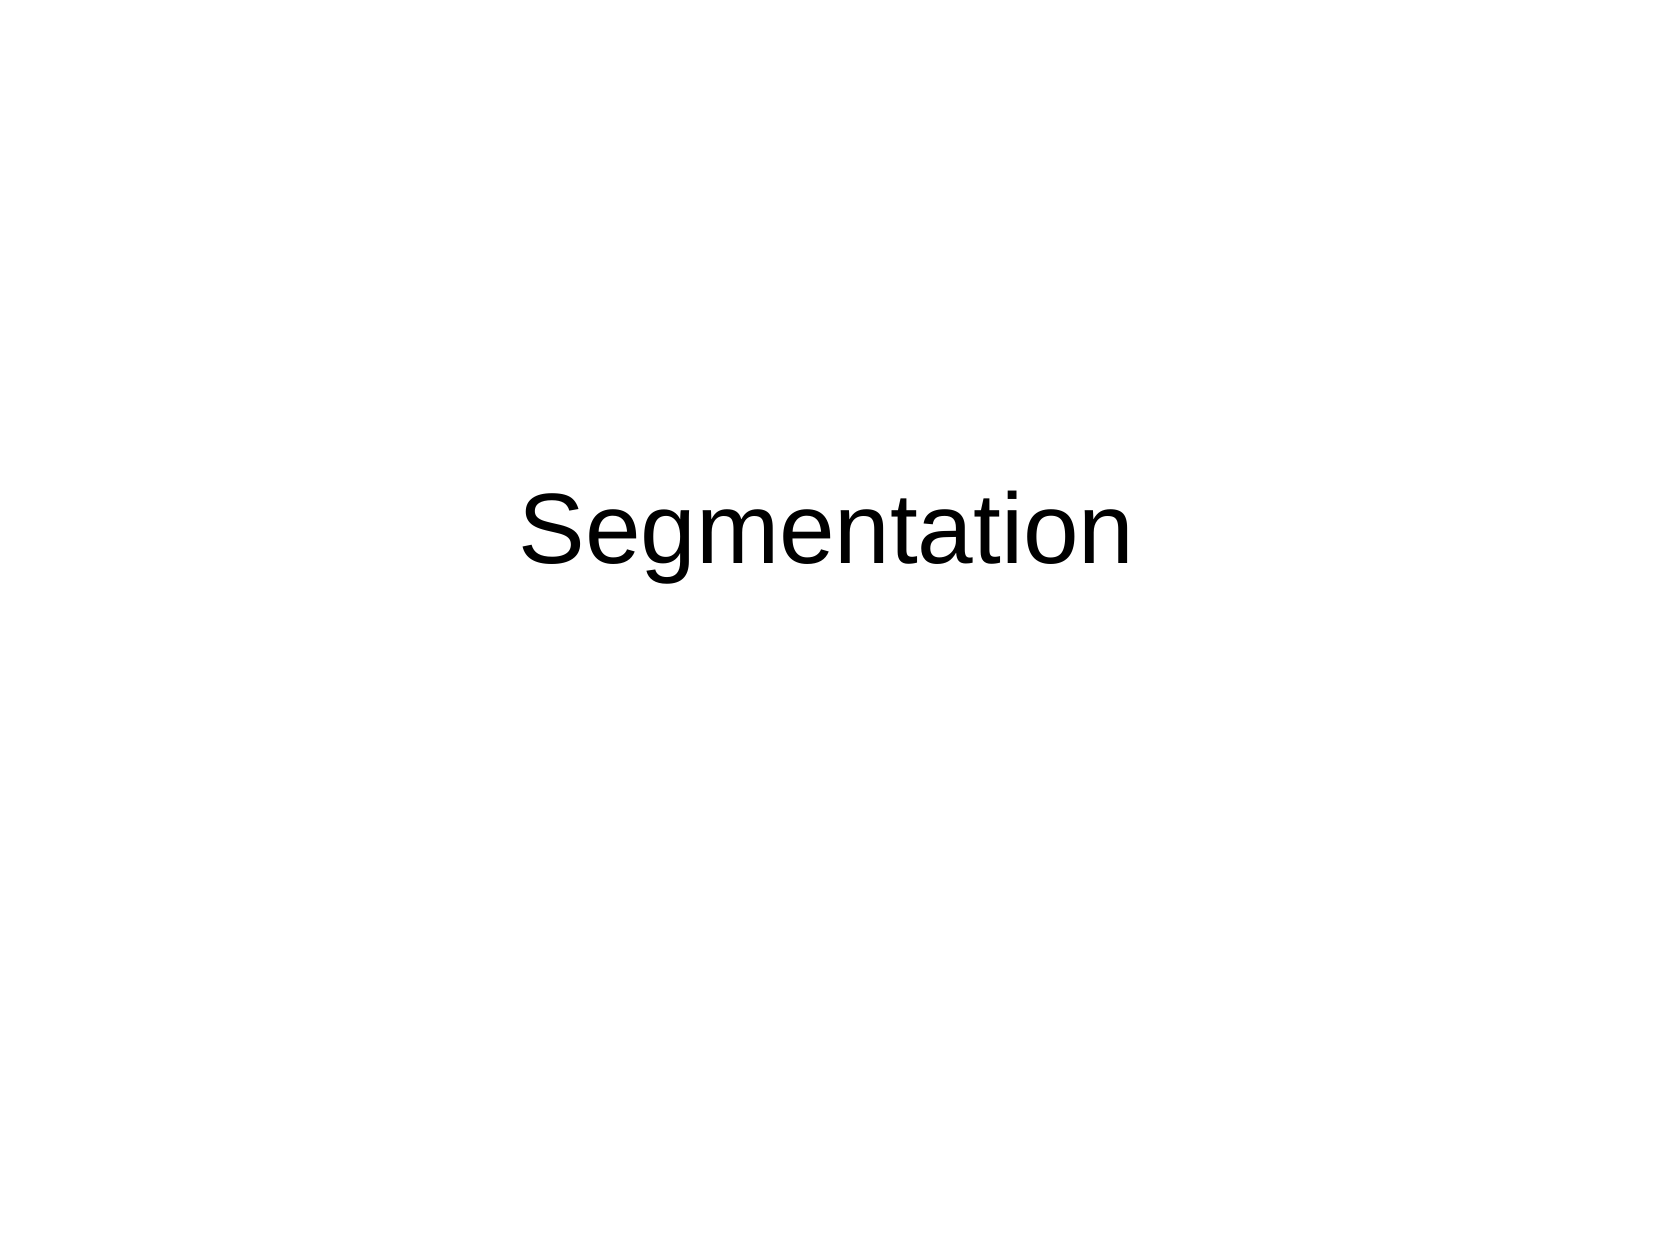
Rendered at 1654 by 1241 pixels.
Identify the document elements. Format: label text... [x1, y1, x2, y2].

subtitle Segmentation [82, 49, 1571, 1010]
